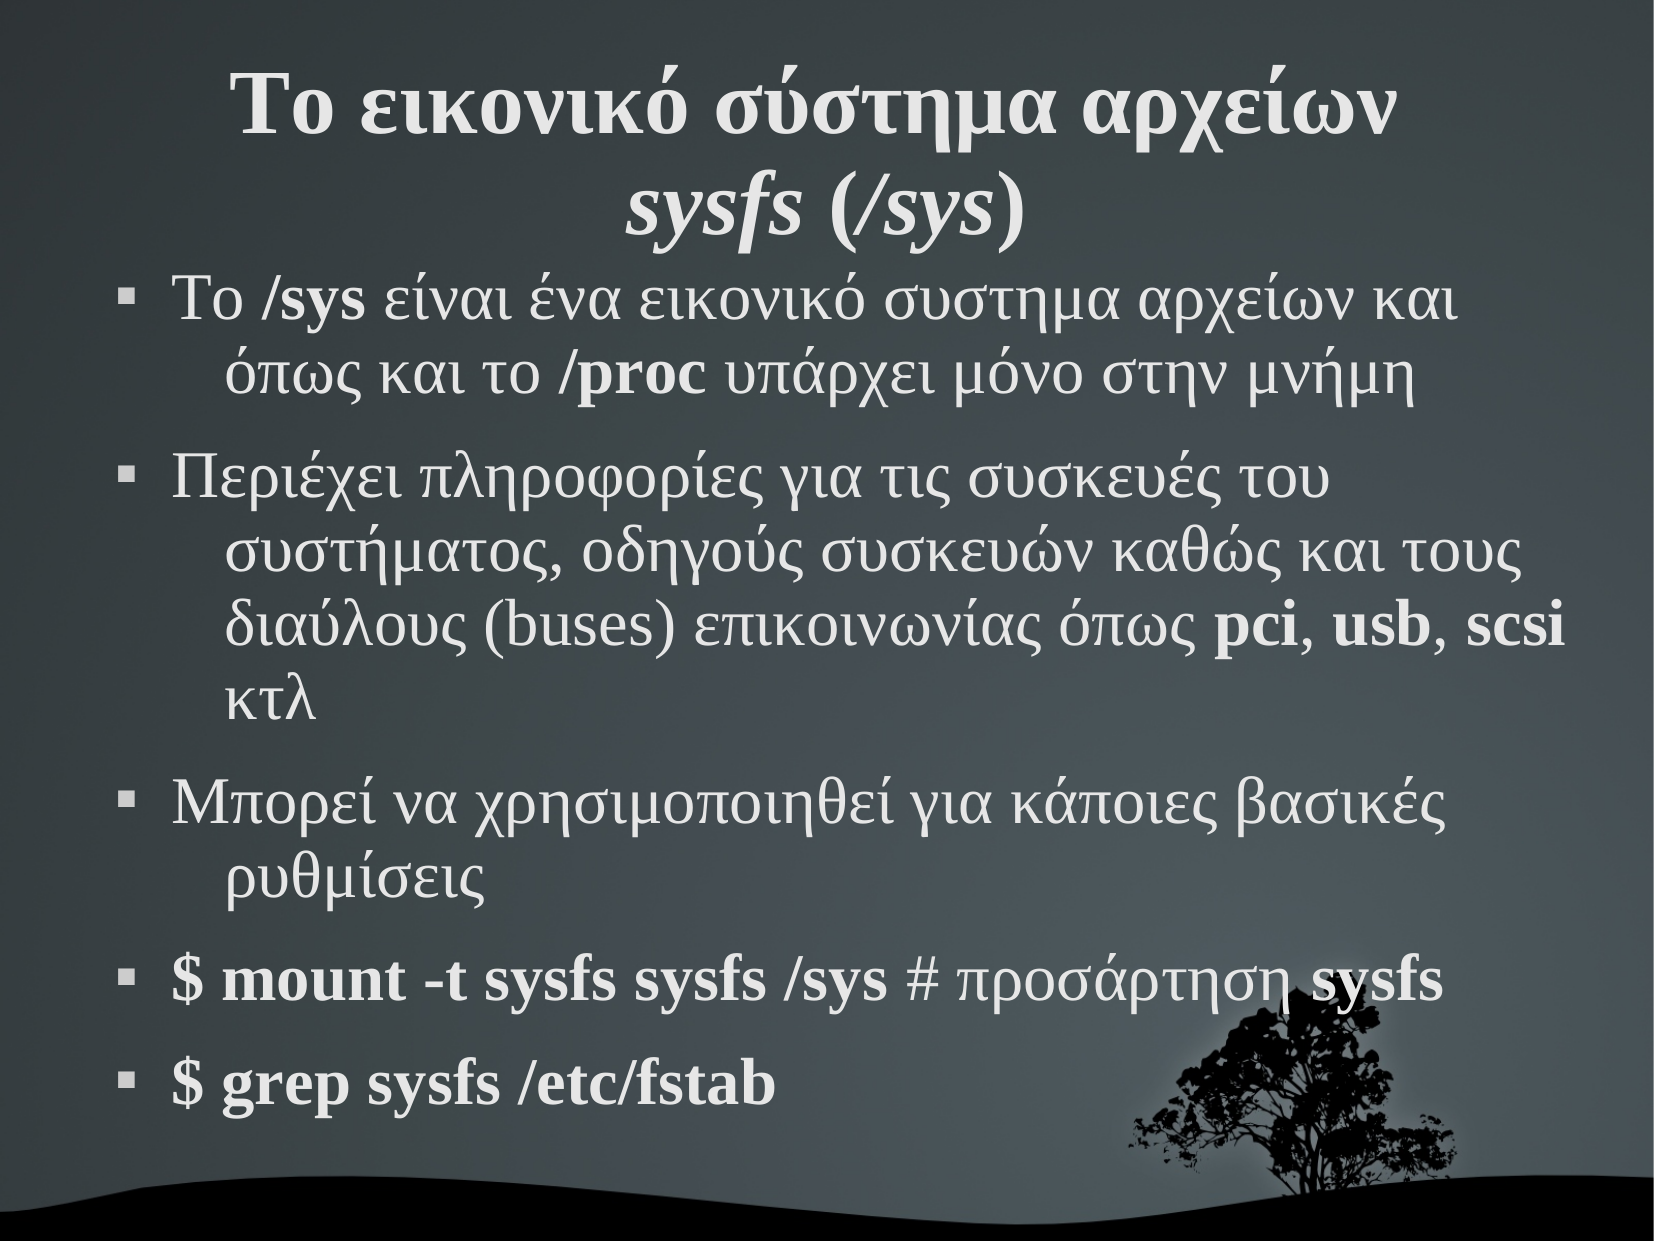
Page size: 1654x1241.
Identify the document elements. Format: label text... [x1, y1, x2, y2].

title Το εικονικό σύστημα αρχείων sysfs (/sys) [82, 33, 1571, 273]
picture [0, 0, 1654, 1241]
list Το /sys είναι ένα εικονικό συστημα αρχείων και όπως και το /proc υπάρχει μόνο στην μνήμη Περιέχει πληροφορίες για τις συσκευές του συστήματος, οδηγούς συσκευών καθώς και τους διαύλους (buses) επικοινωνίας όπως pci, usb, scsi κτλ Μπορεί να χρησιμοποιηθεί για κάποιες βασικές ρυθμίσεις $ mount -t sysfs sysfs /sys # προσάρτηση sysfs $ grep sysfs /etc/fstab [82, 273, 1571, 1219]
